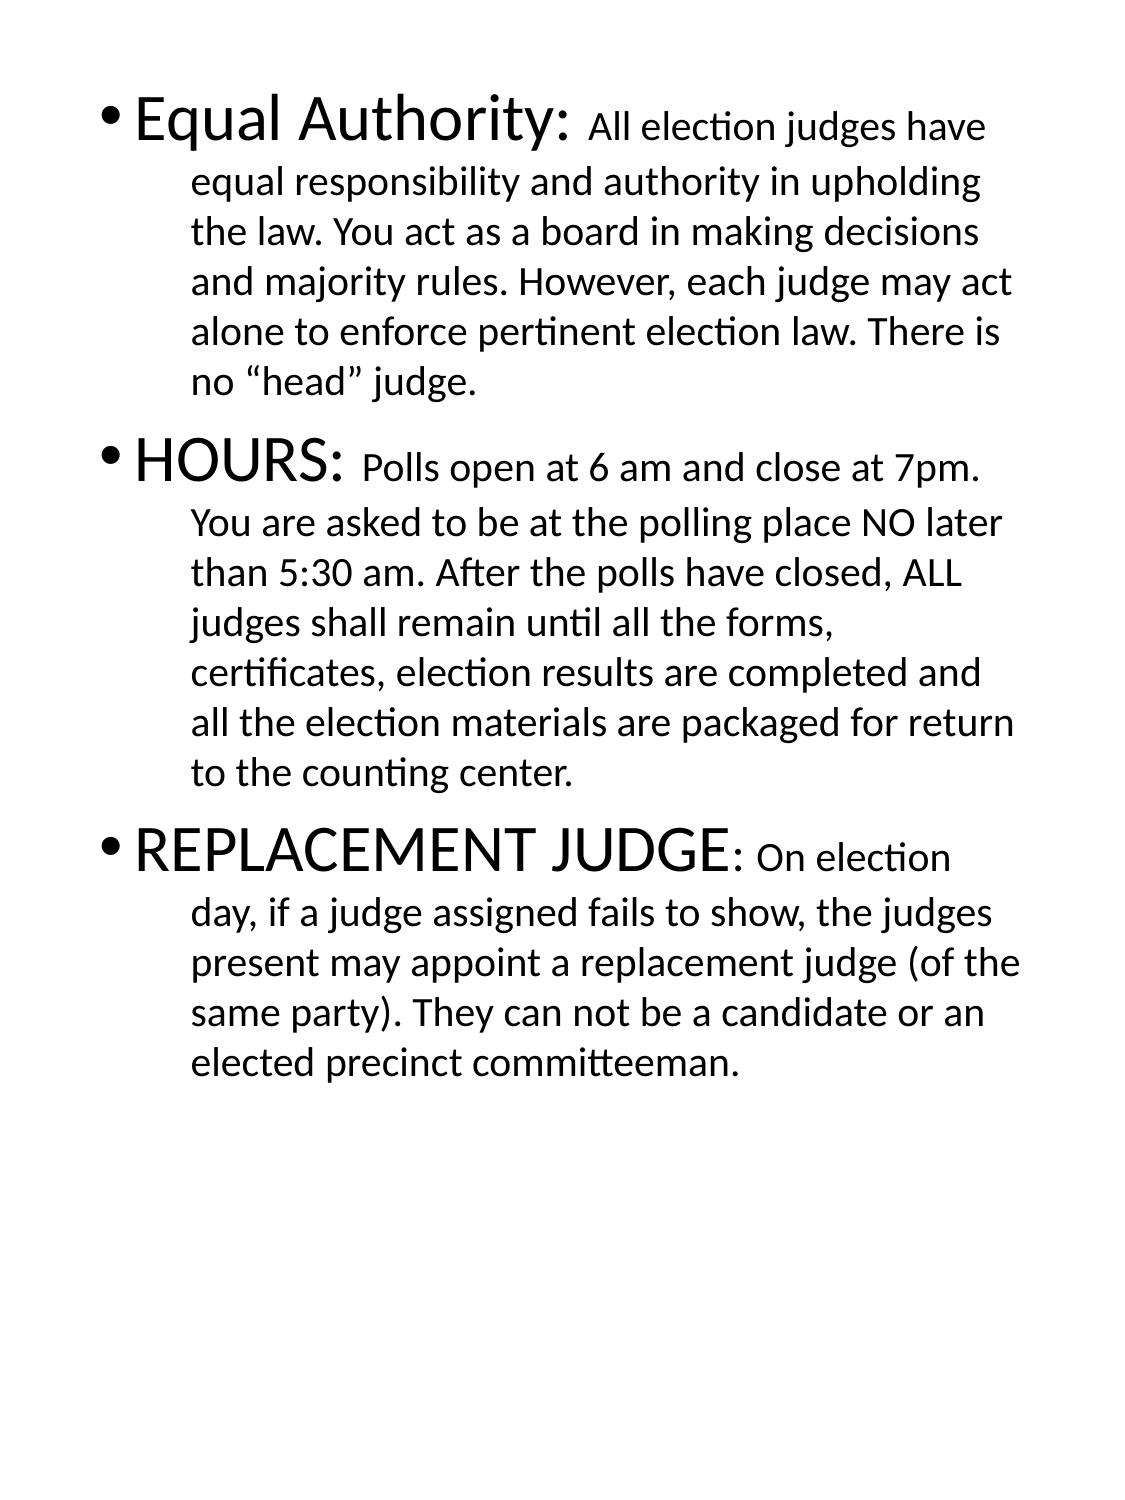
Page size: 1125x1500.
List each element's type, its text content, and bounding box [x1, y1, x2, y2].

text_box Equal Authority: All election judges have equal responsibility and authority in upholding the law. You act as a board in making decisions and majority rules. However, each judge may act alone to enforce pertinent election law. There is no “head” judge. HOURS: Polls open at 6 am and close at 7pm. You are asked to be at the polling place NO later than 5:30 am. After the polls have closed, ALL judges shall remain until all the forms, certificates, election results are completed and all the election materials are packaged for return to the counting center. REPLACEMENT JUDGE: On election day, if a judge assigned fails to show, the judges present may appoint a replacement judge (of the same party). They can not be a candidate or an elected precinct committeeman. [84, 66, 1041, 1334]
